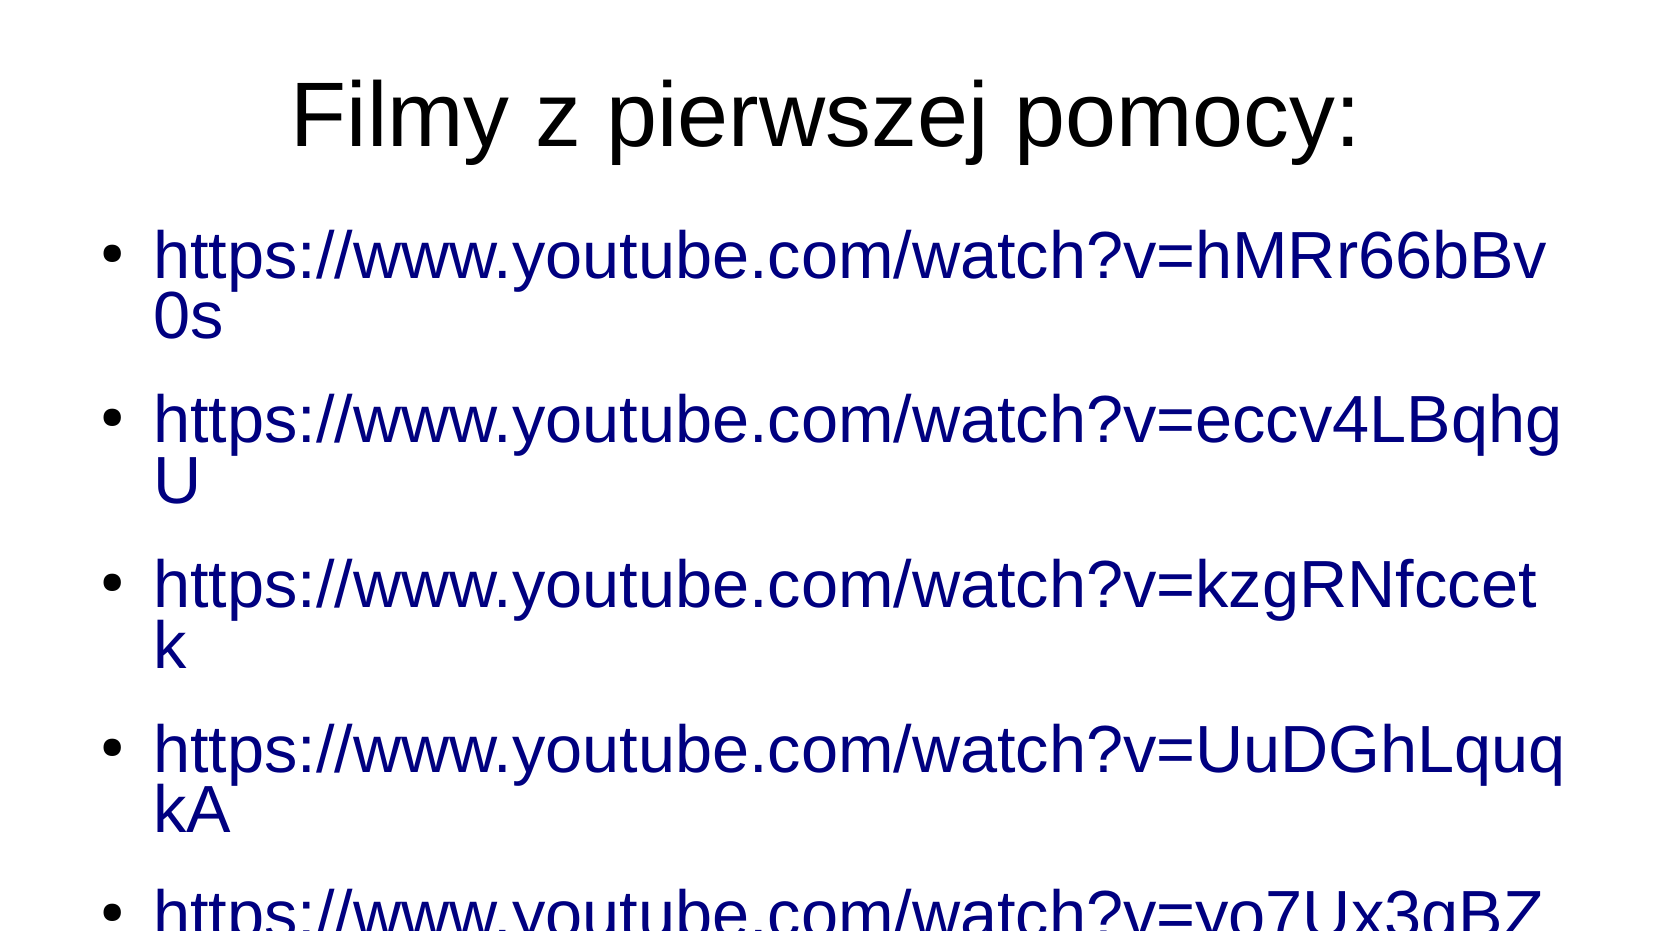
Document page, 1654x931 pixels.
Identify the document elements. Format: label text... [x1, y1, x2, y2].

title Filmy z pierwszej pomocy: [82, 37, 1571, 193]
list https://www.youtube.com/watch?v=hMRr66bBv0s https://www.youtube.com/watch?v=eccv4LBqhgU https://www.youtube.com/watch?v=kzgRNfccetk https://www.youtube.com/watch?v=UuDGhLquqkA https://www.youtube.com/watch?v=yo7Ux3gBZLU [82, 217, 1571, 758]
